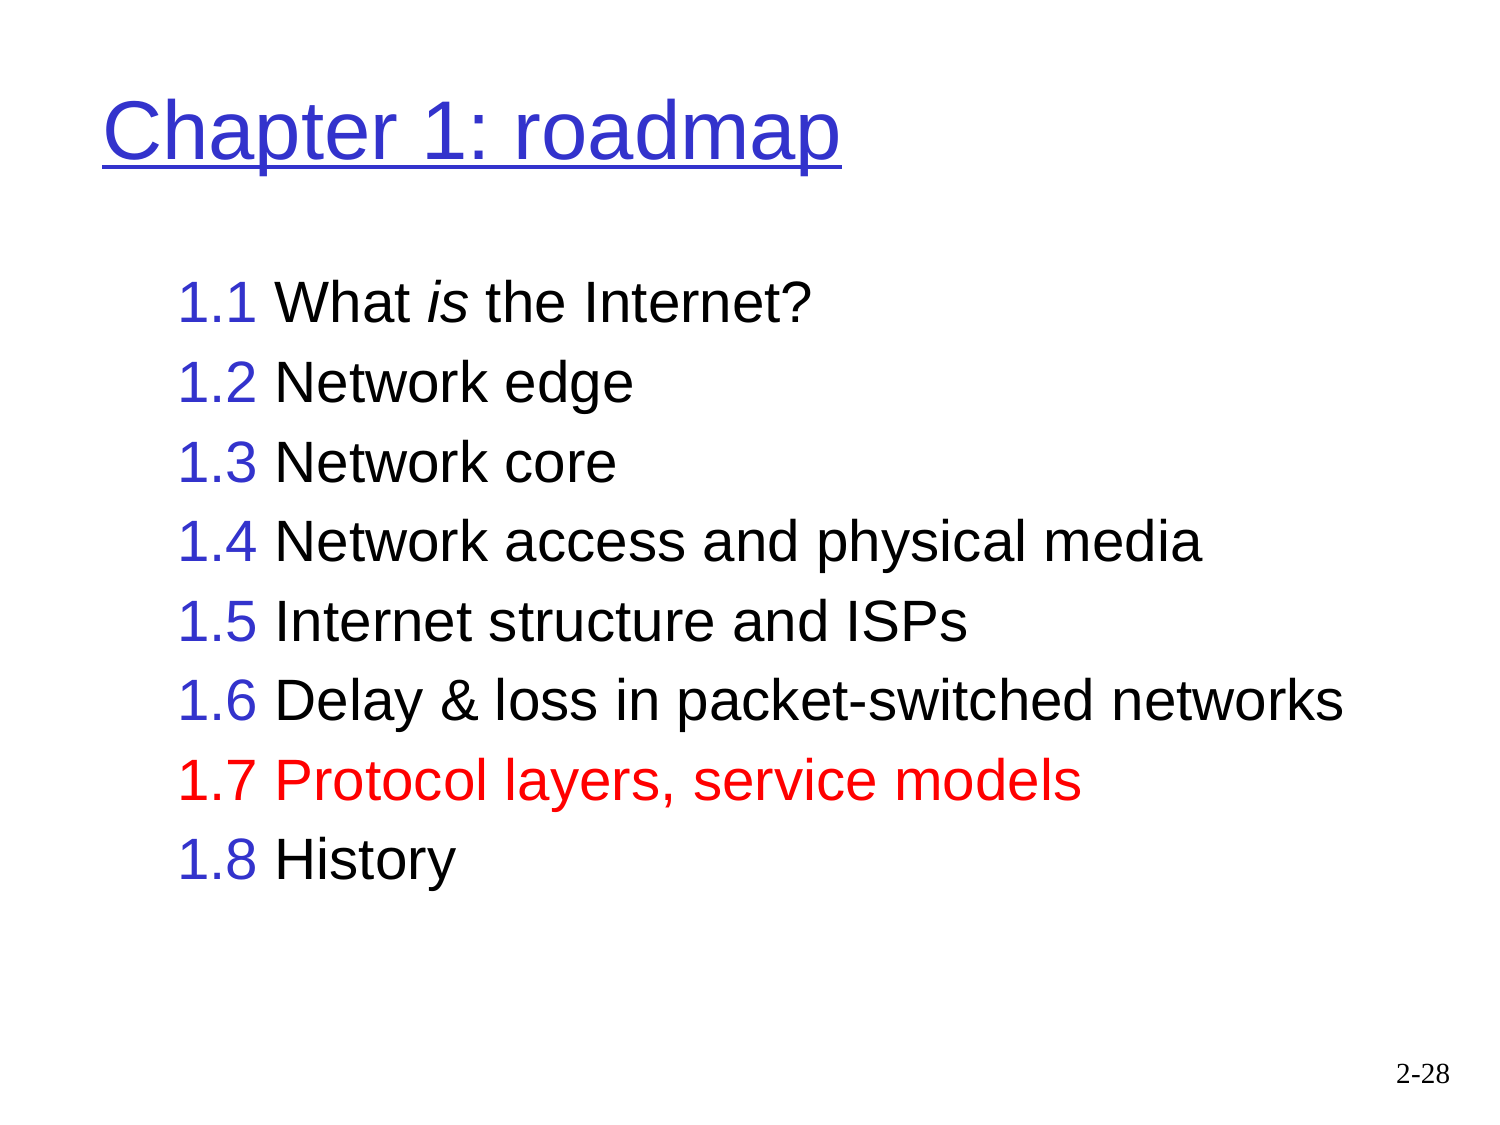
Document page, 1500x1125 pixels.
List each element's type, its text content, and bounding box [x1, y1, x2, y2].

list 1.1 What is the Internet? 1.2 Network edge 1.3 Network core 1.4 Network access and physical media 1.5 Internet structure and ISPs 1.6 Delay & loss in packet-switched networks 1.7 Protocol layers, service models 1.8 History [87, 262, 1434, 1026]
title Chapter 1: roadmap [87, 37, 1363, 225]
